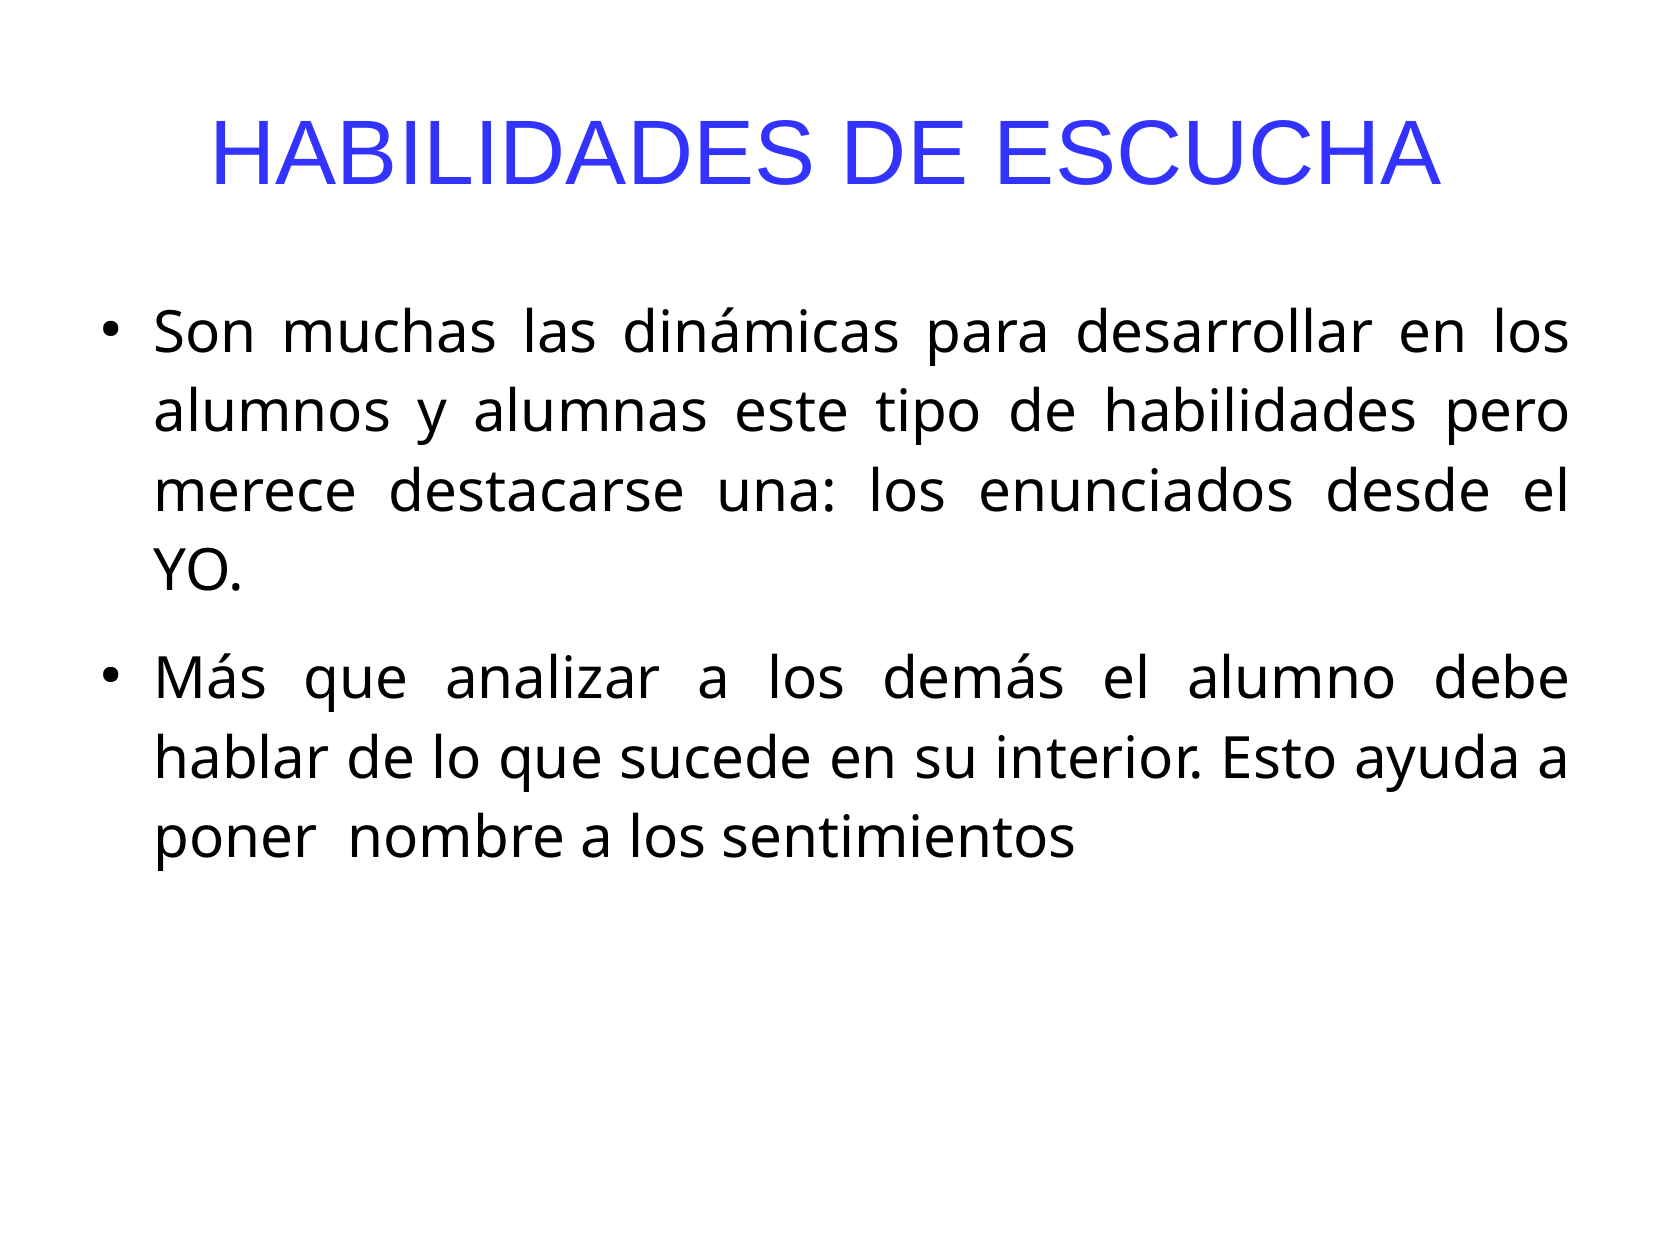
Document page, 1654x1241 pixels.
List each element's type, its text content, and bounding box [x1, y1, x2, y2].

title HABILIDADES DE ESCUCHA [82, 49, 1571, 257]
list Son muchas las dinámicas para desarrollar en los alumnos y alumnas este tipo de habilidades pero merece destacarse una: los enunciados desde el YO. Más que analizar a los demás el alumno debe hablar de lo que sucede en su interior. Esto ayuda a poner nombre a los sentimientos [82, 290, 1571, 1109]
